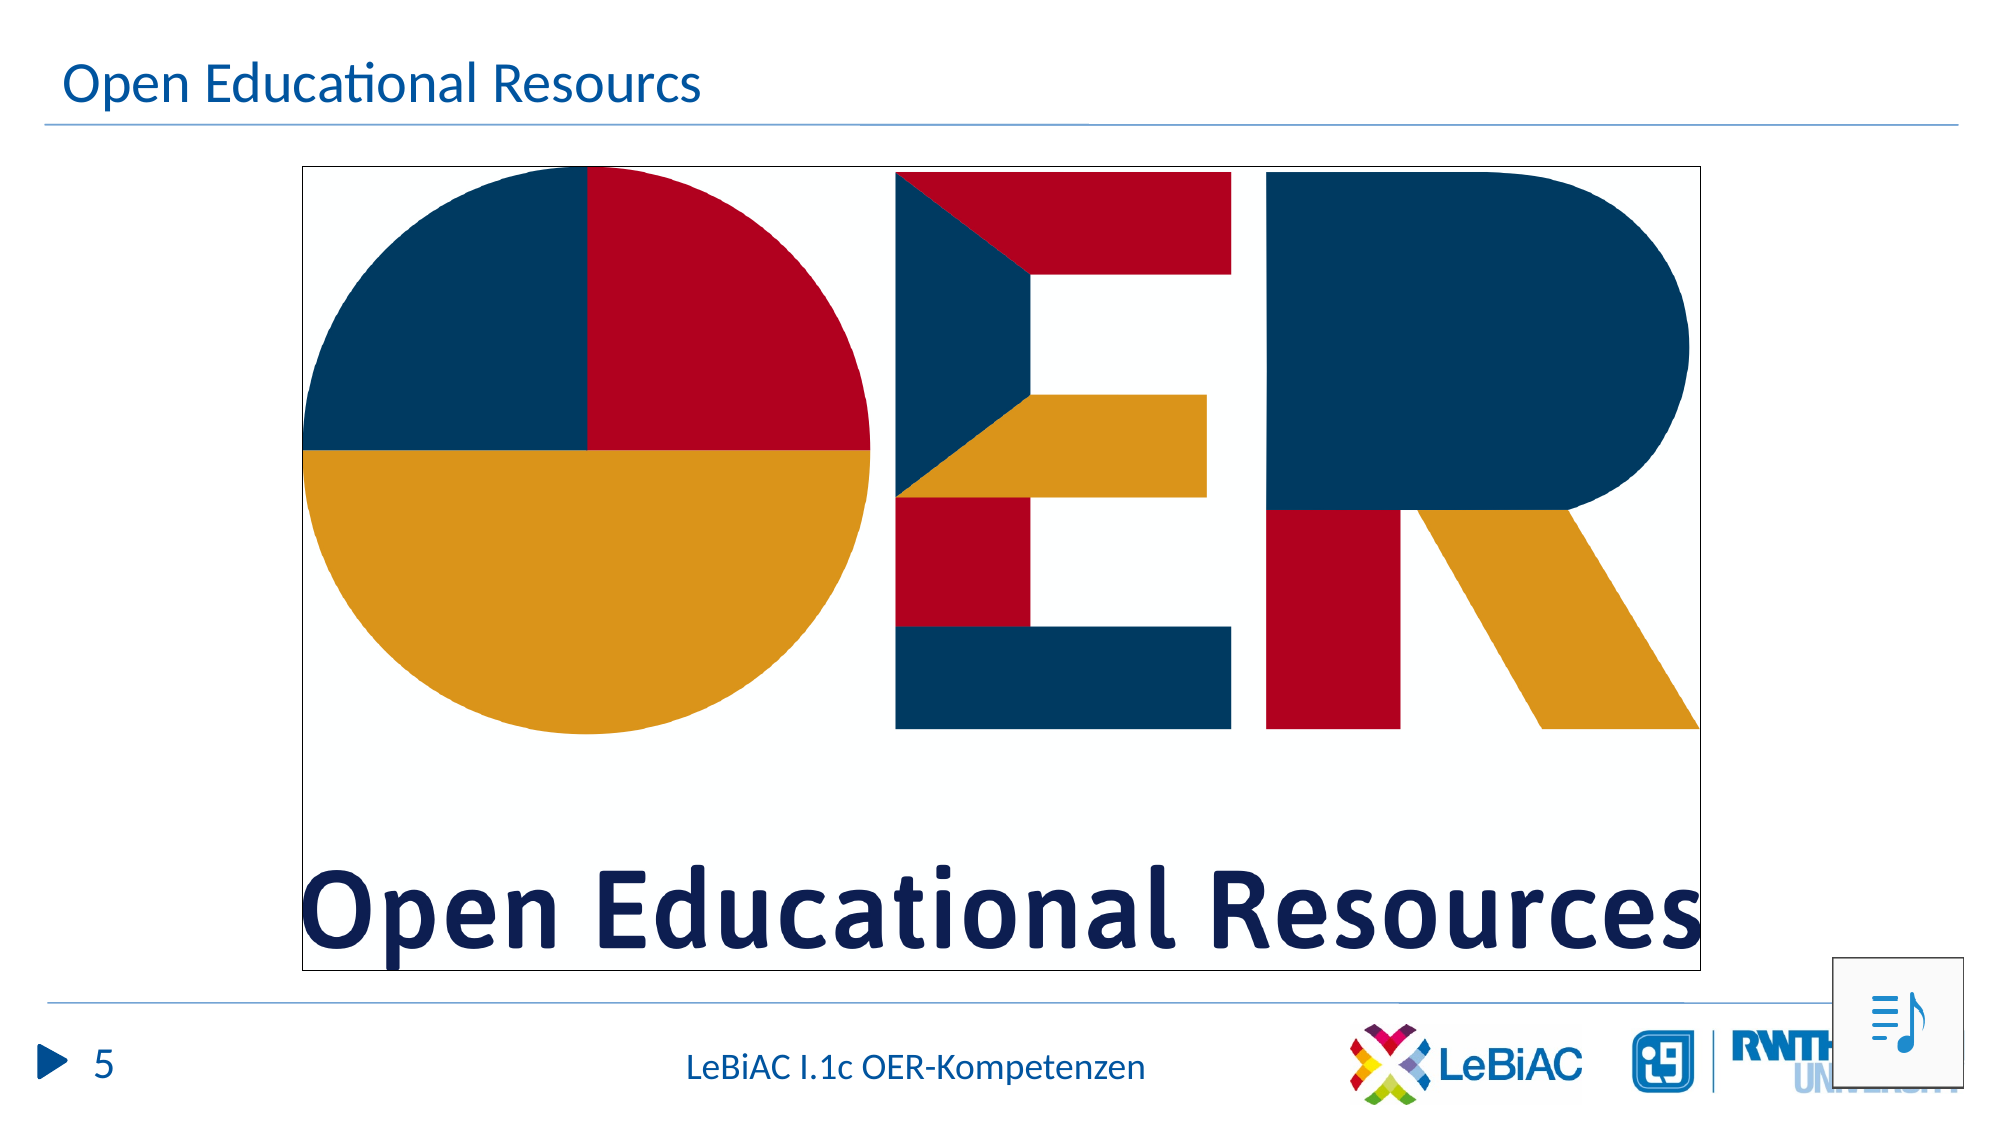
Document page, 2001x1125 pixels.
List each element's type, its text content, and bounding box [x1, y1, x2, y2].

picture [1631, 1028, 1966, 1094]
text_box [1831, 956, 1965, 1090]
picture [302, 166, 1701, 971]
picture [1350, 1024, 1582, 1105]
title Open Educational Resourcs [47, 42, 1959, 125]
